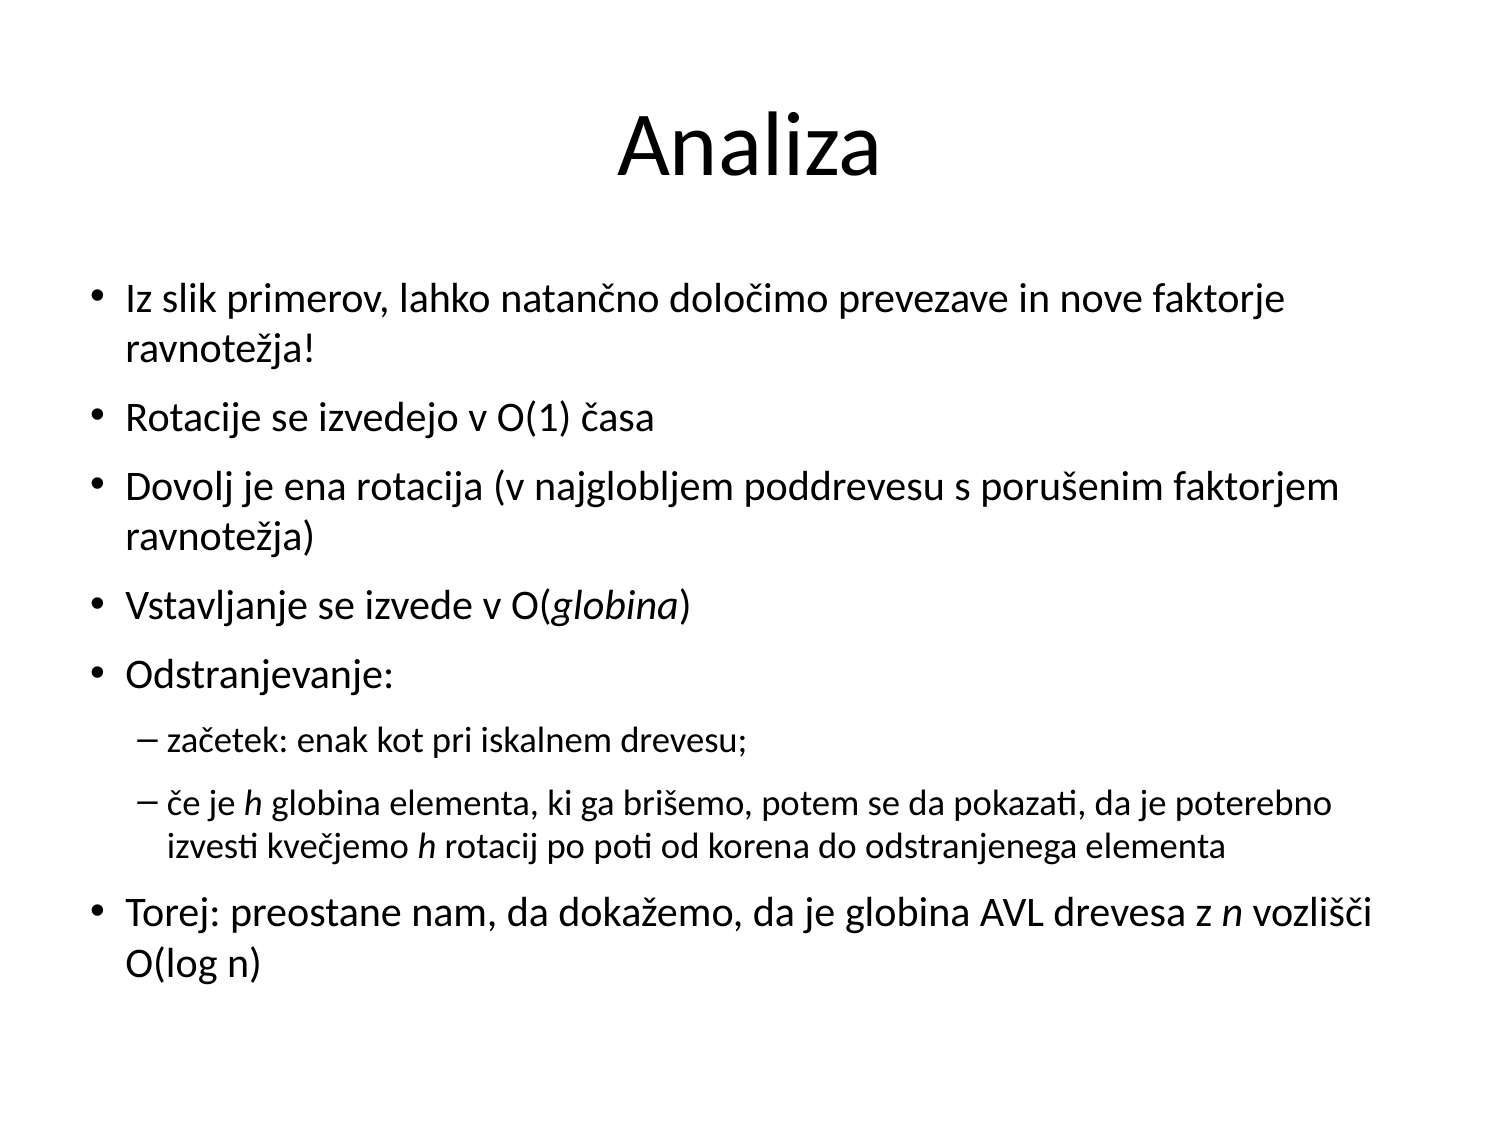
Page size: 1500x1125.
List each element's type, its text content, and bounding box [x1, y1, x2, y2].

list Iz slik primerov, lahko natančno določimo prevezave in nove faktorje ravnotežja! Rotacije se izvedejo v O(1) časa Dovolj je ena rotacija (v najglobljem poddrevesu s porušenim faktorjem ravnotežja) Vstavljanje se izvede v O(globina) Odstranjevanje: začetek: enak kot pri iskalnem drevesu; če je h globina elementa, ki ga brišemo, potem se da pokazati, da je poterebno izvesti kvečjemo h rotacij po poti od korena do odstranjenega elementa Torej: preostane nam, da dokažemo, da je globina AVL drevesa z n vozlišči O(log n) [75, 262, 1425, 1005]
title Analiza [75, 45, 1425, 233]
